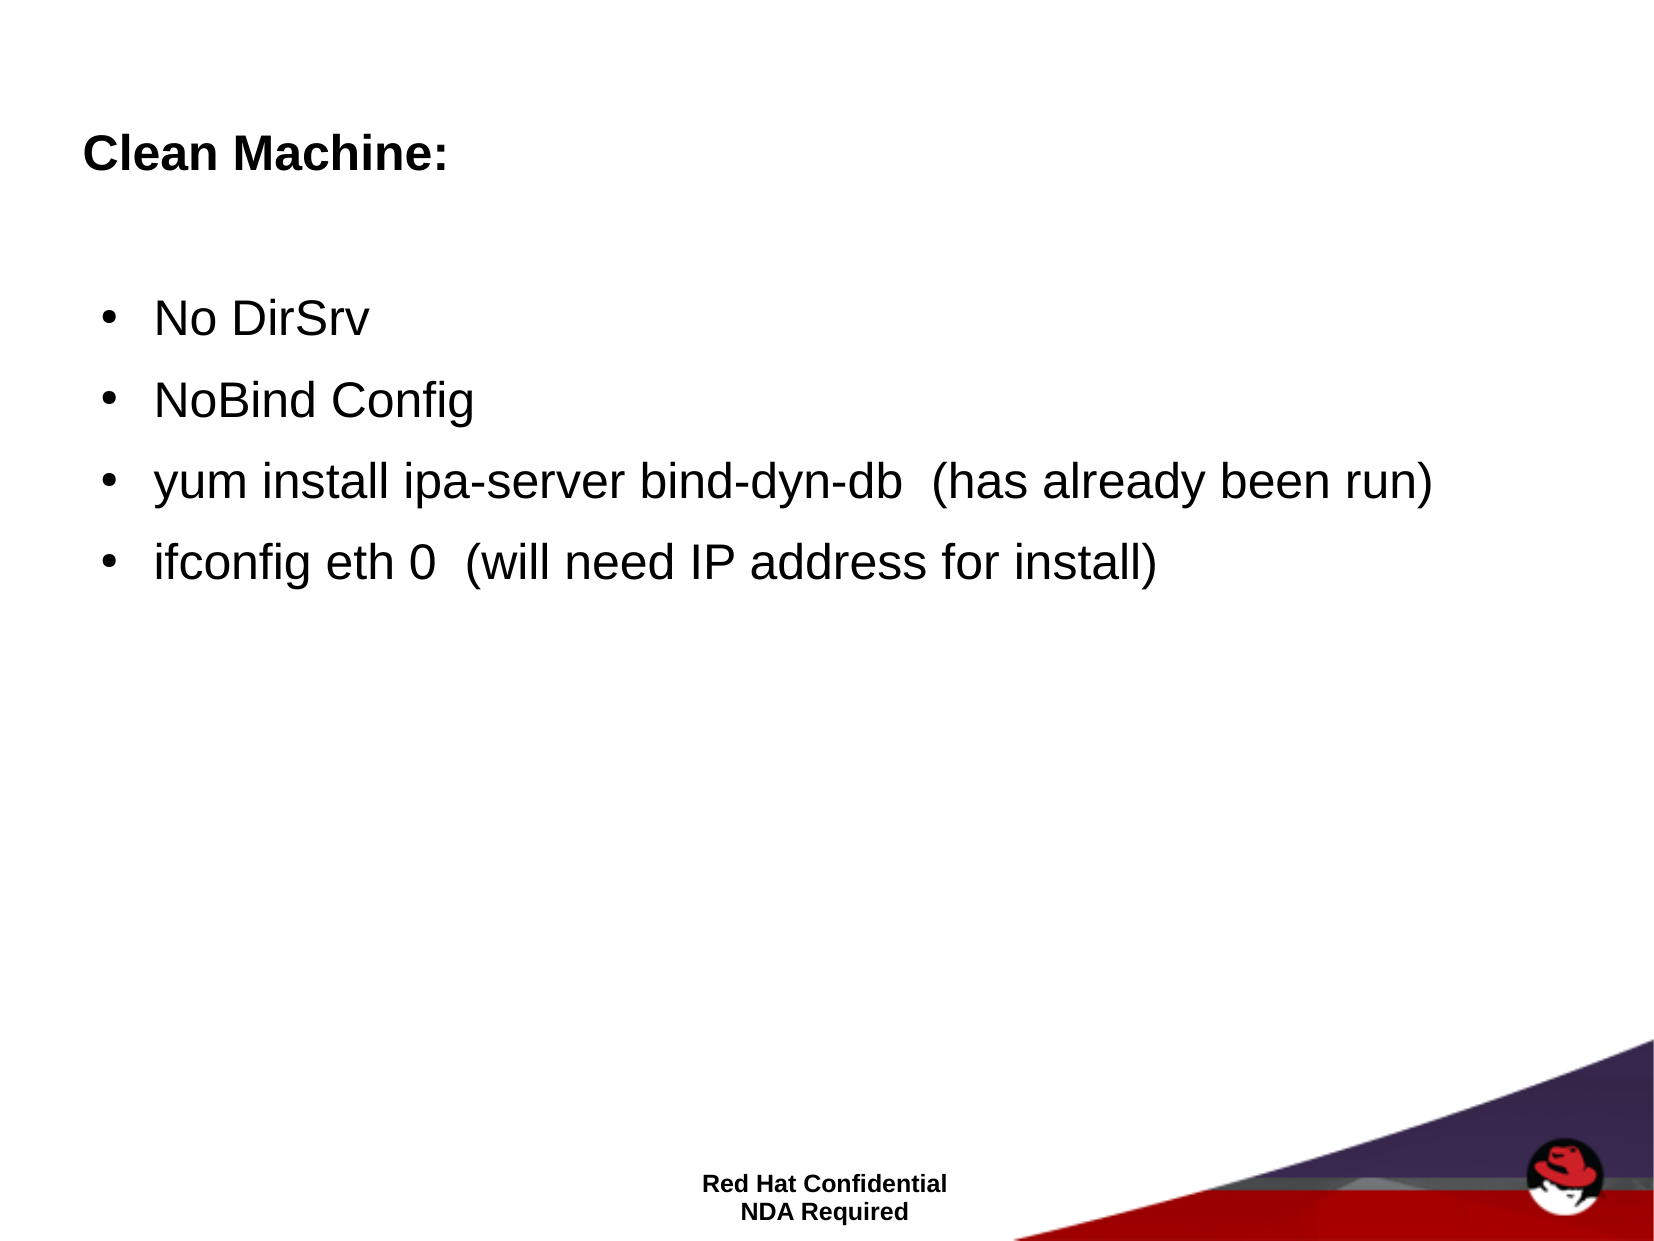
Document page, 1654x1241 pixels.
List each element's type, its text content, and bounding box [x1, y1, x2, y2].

picture [1012, 1036, 1654, 1241]
title Clean Machine: [82, 49, 1571, 257]
list No DirSrv NoBind Config yum install ipa-server bind-dyn-db (has already been run) ifconfig eth 0 (will need IP address for install) [82, 290, 1571, 1109]
